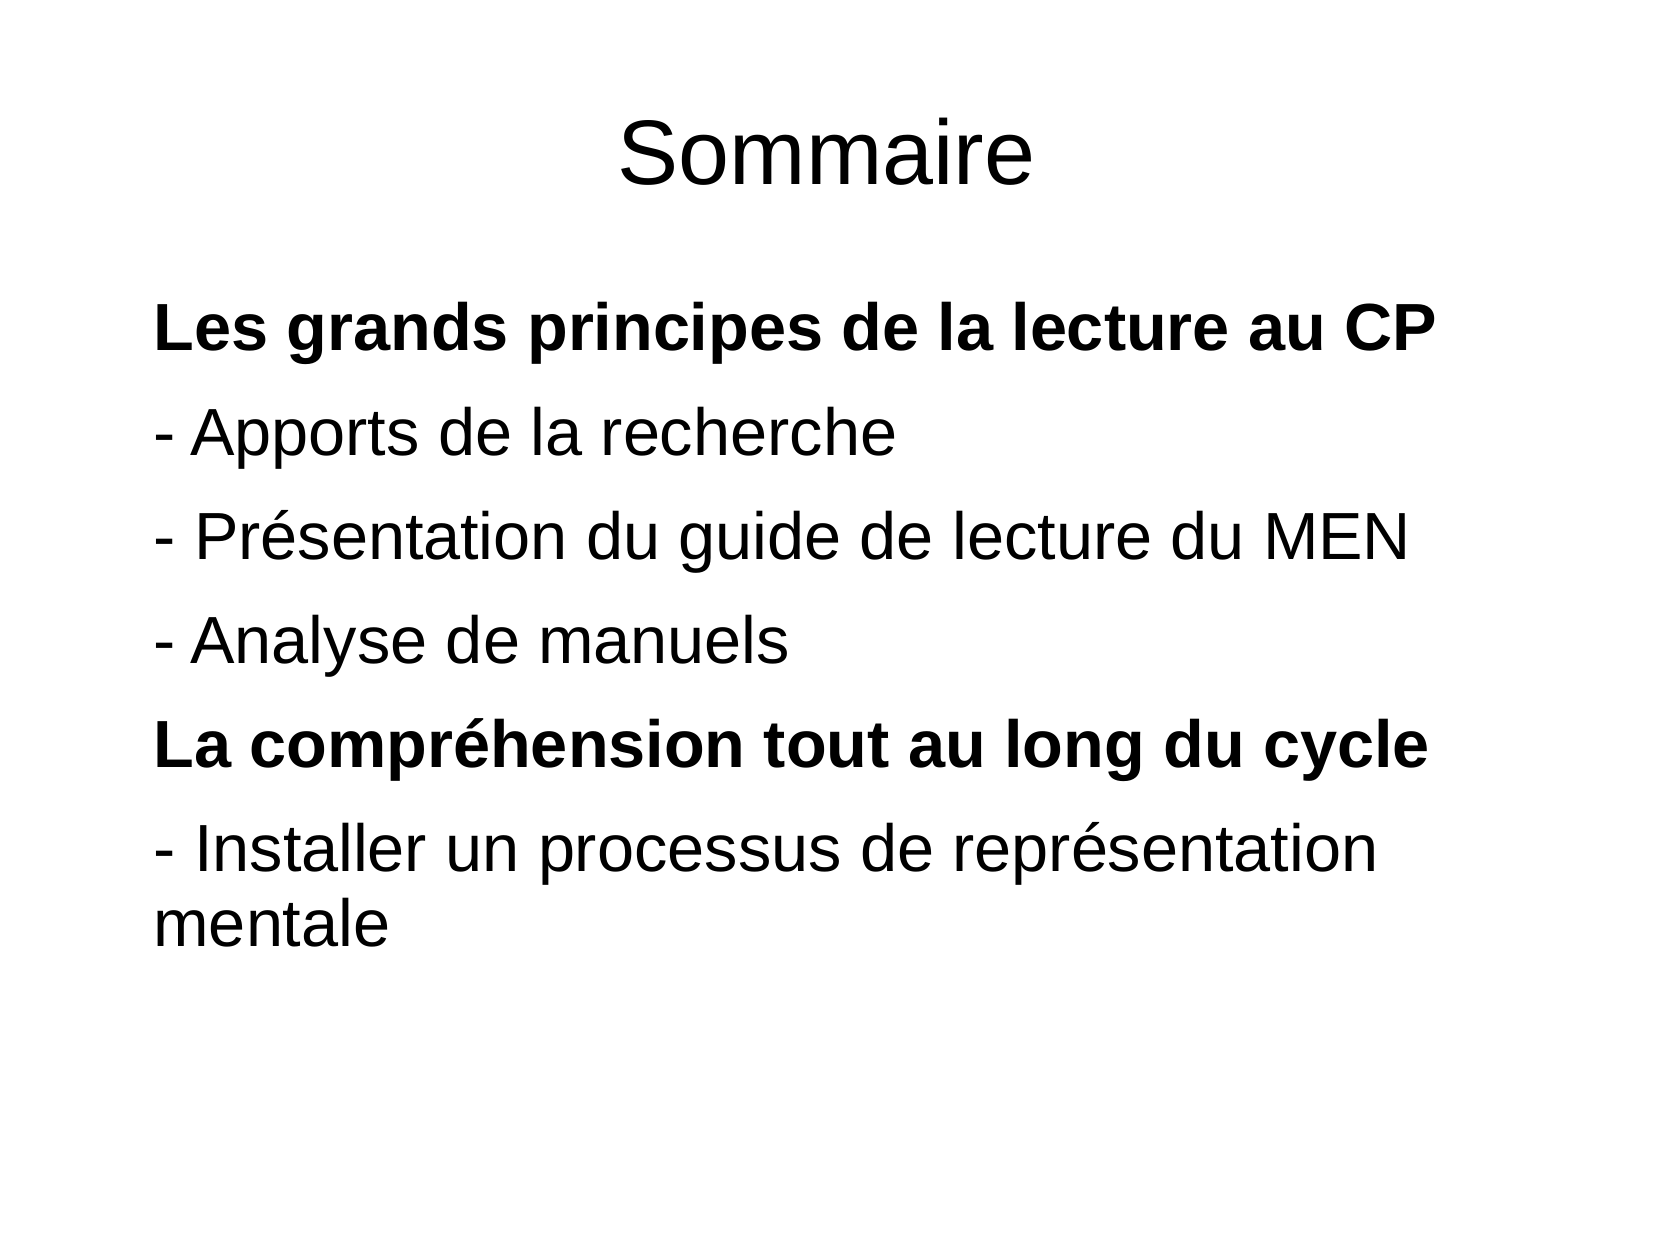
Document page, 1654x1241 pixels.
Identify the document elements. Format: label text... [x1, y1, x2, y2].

title Sommaire [82, 49, 1571, 257]
list Les grands principes de la lecture au CP - Apports de la recherche - Présentation du guide de lecture du MEN - Analyse de manuels La compréhension tout au long du cycle - Installer un processus de représentation mentale [82, 290, 1571, 1010]
